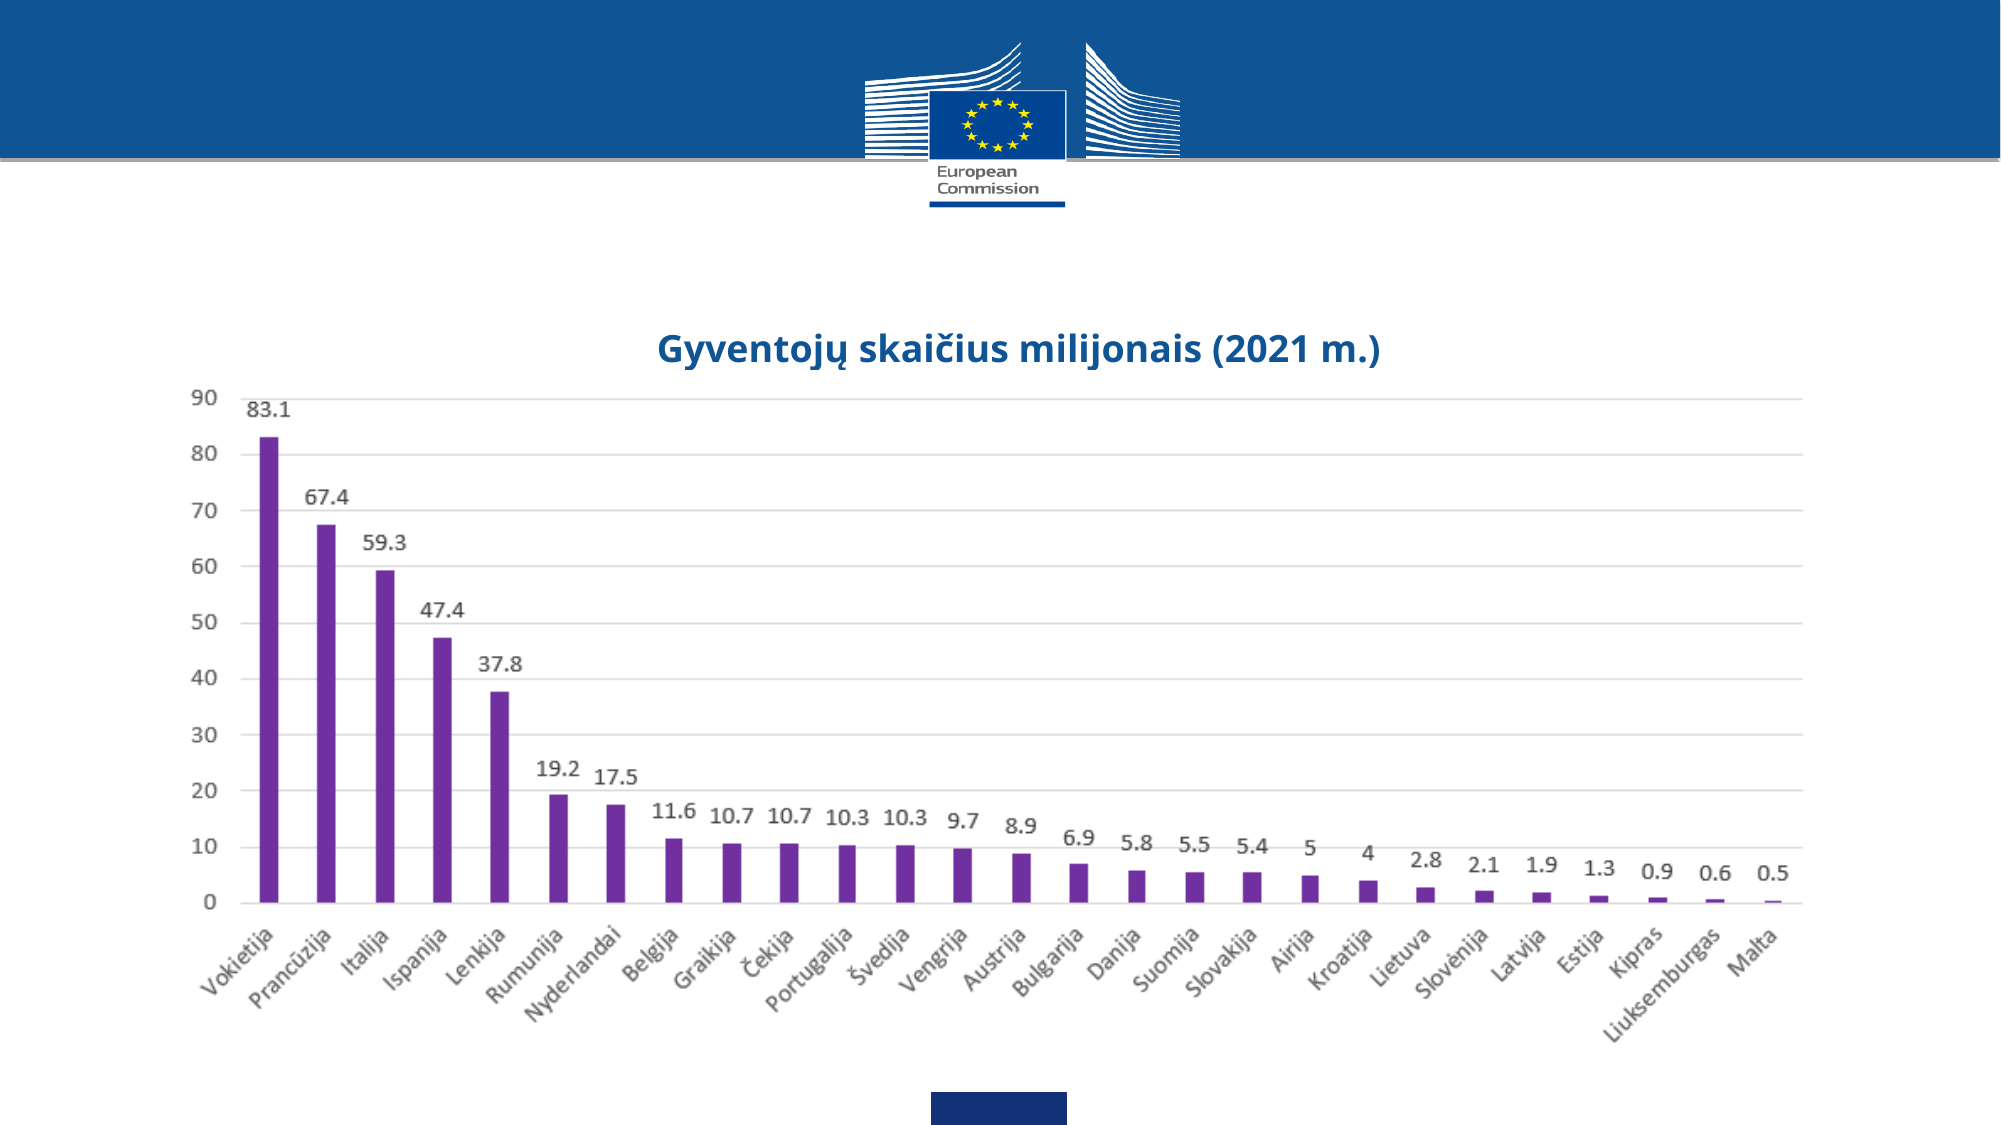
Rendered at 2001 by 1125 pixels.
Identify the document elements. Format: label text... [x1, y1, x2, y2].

picture [181, 370, 1819, 1053]
text_box Gyventojų skaičius milijonais (2021 m.) Iš viso 447 mln. [314, 295, 1665, 370]
